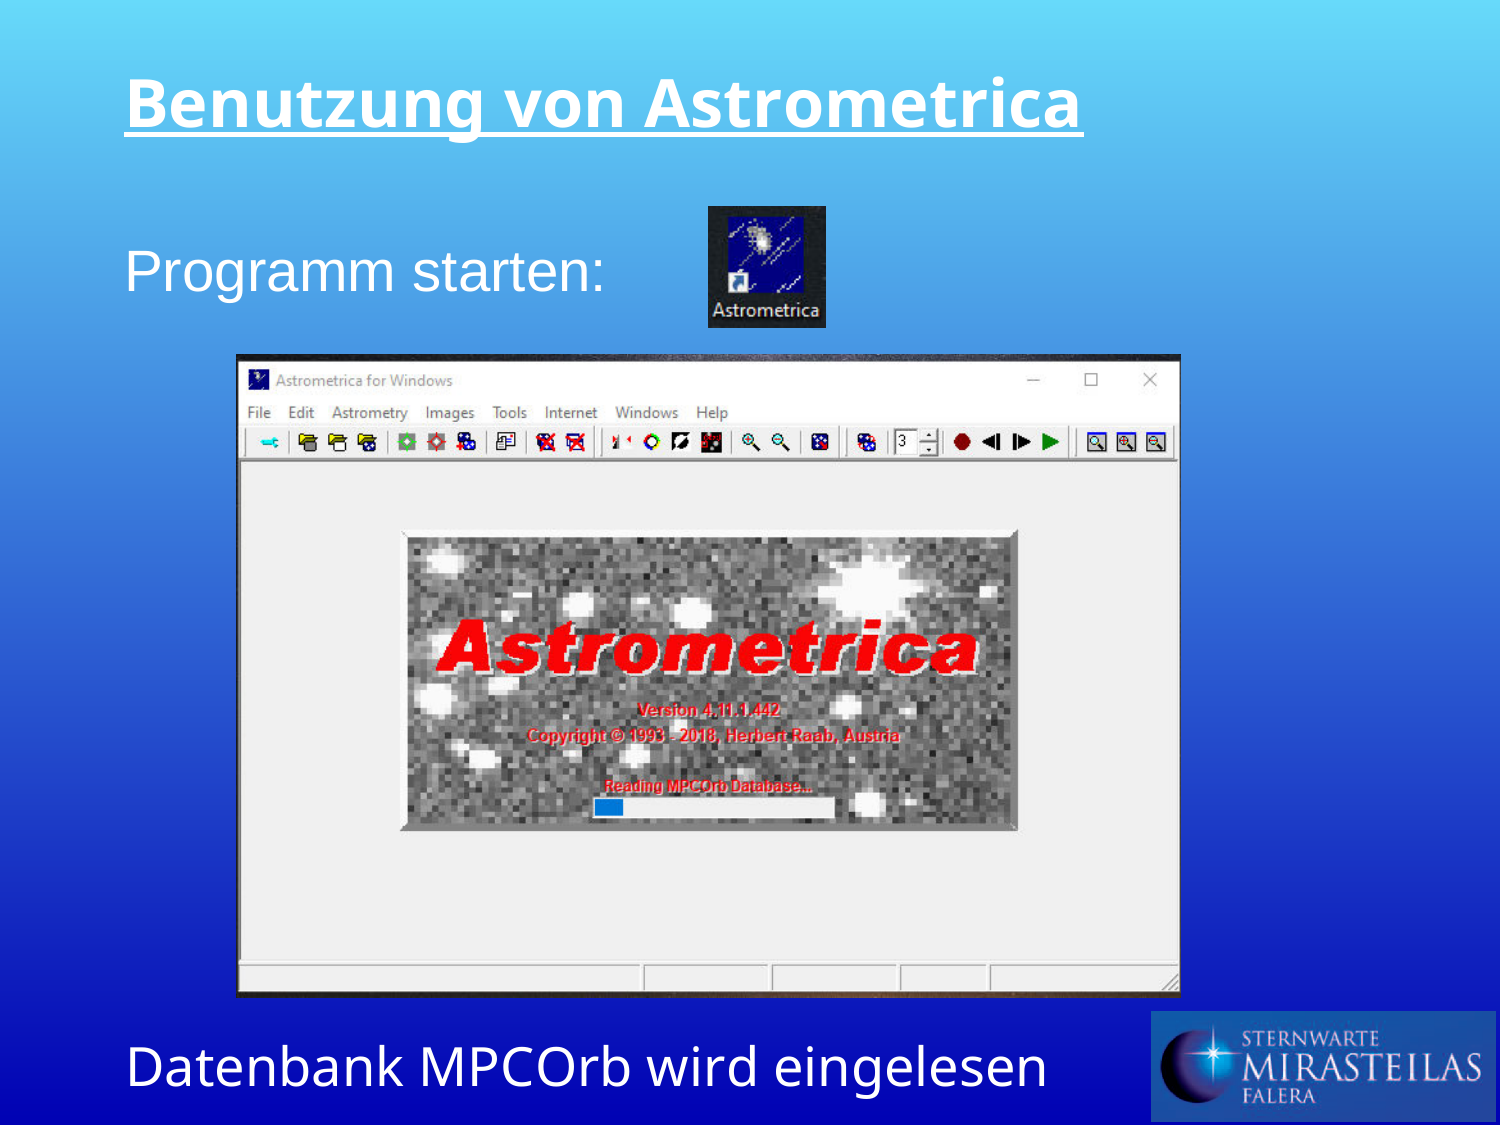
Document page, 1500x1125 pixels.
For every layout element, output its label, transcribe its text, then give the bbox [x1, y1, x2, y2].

text_box Benutzung von Astrometrica Programm starten: Datenbank MPCOrb wird eingelesen [94, 53, 1430, 680]
picture [236, 354, 1181, 998]
picture [708, 206, 826, 328]
picture [1151, 1011, 1496, 1122]
